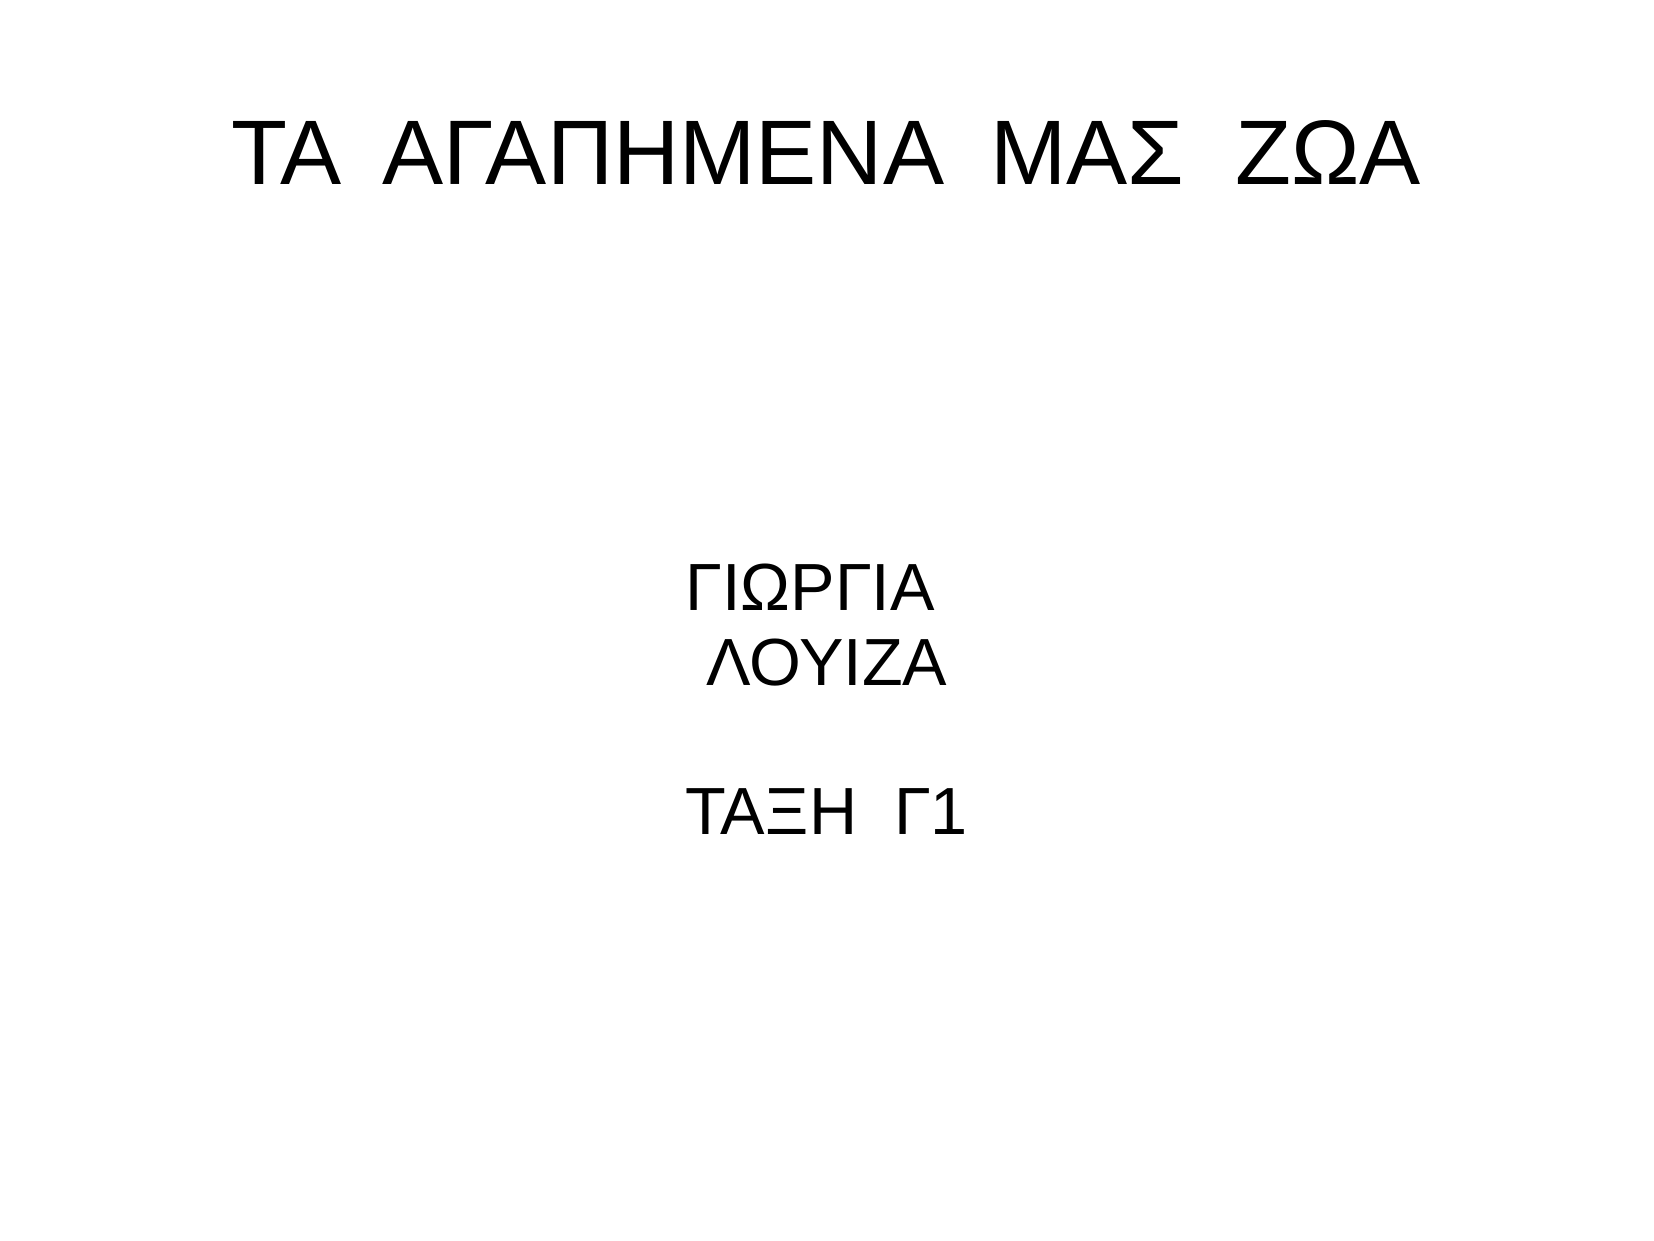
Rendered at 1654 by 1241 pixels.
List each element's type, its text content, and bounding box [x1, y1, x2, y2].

title ΤΑ ΑΓΑΠΗΜΕΝΑ ΜΑΣ ΖΩΑ [82, 49, 1571, 257]
subtitle ΓΙΩΡΓΙΑ ΛΟΥΙΖΑ ΤΑΞΗ Γ1 [82, 290, 1571, 1109]
